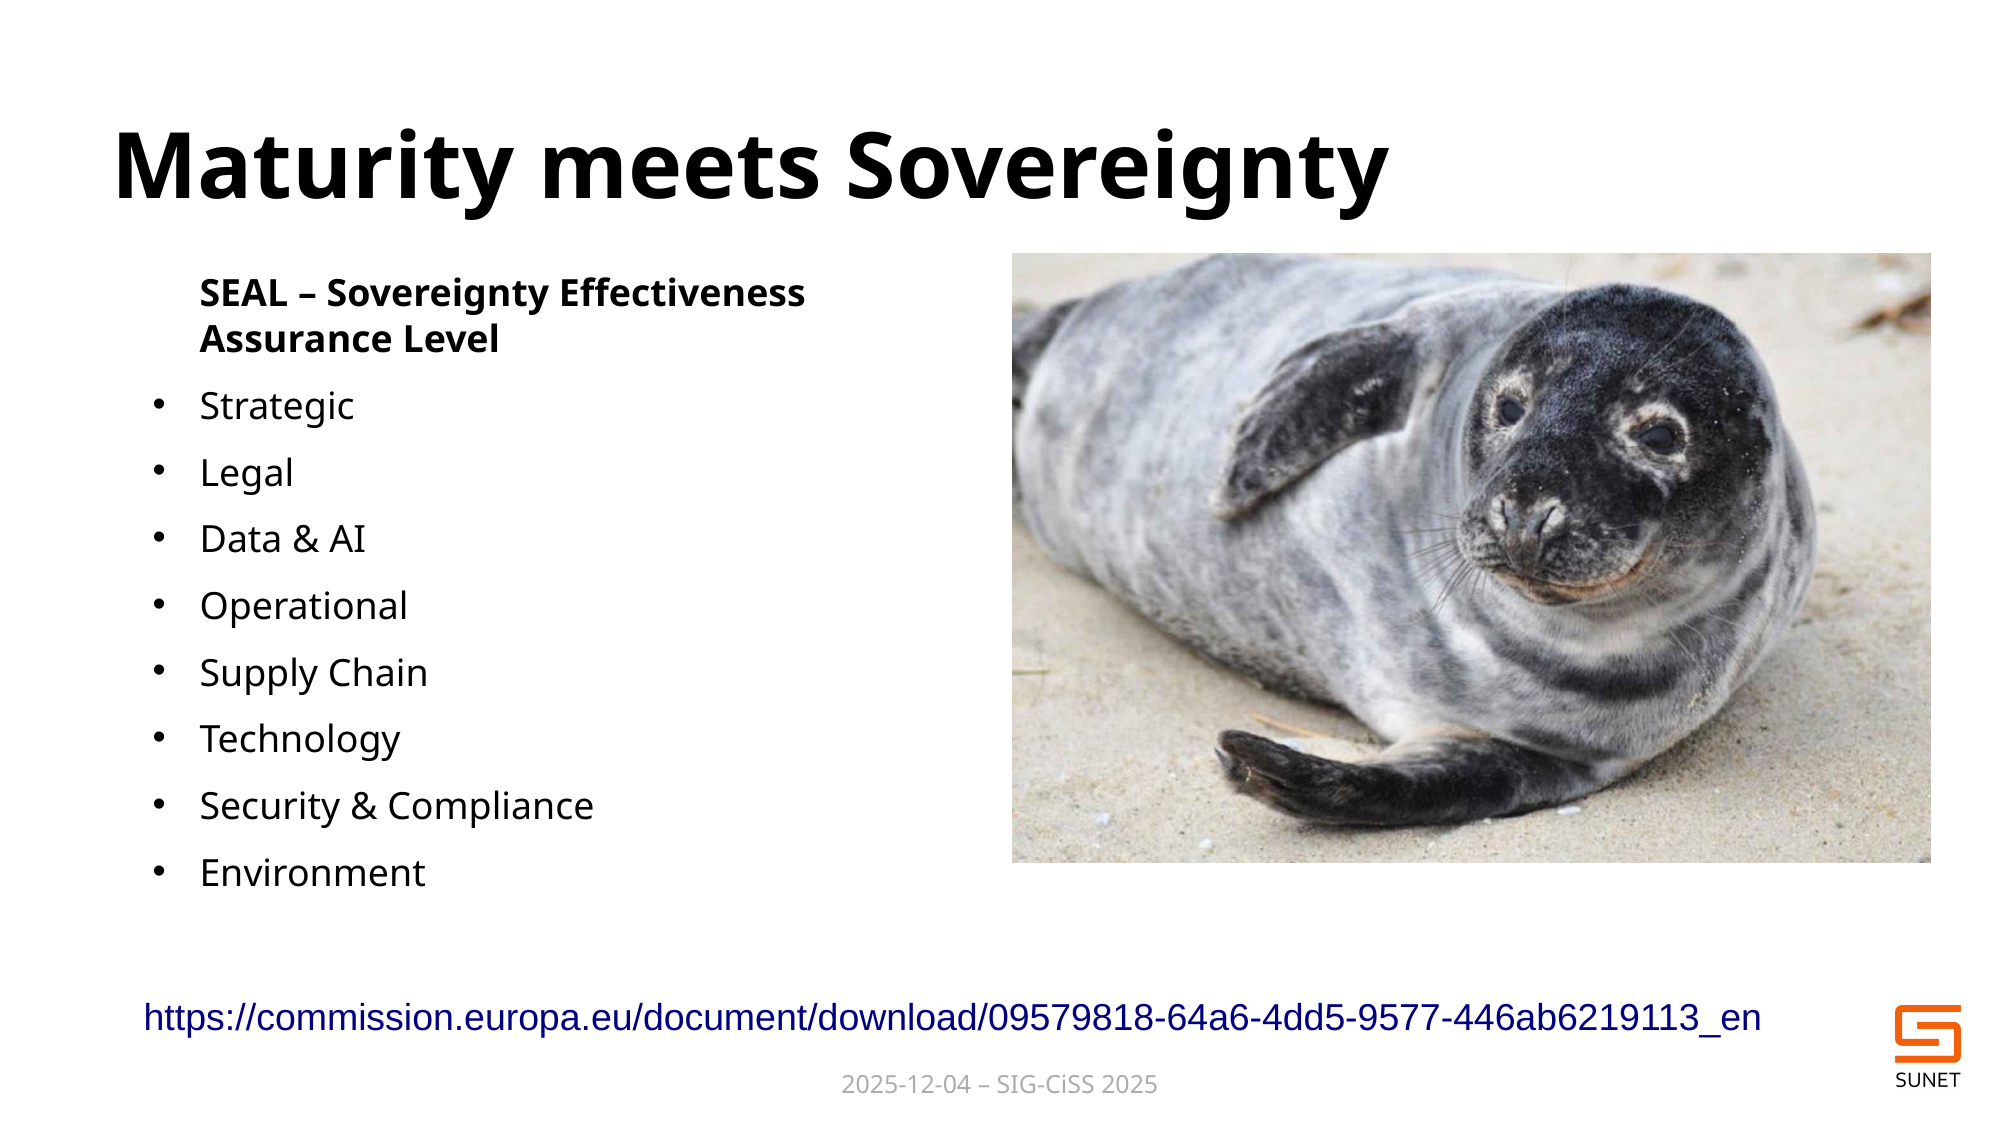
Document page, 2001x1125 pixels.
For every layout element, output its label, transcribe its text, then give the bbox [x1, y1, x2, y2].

picture [1895, 1005, 1961, 1092]
list SEAL – Sovereignty Effectiveness Assurance Level Strategic Legal Data & AI Operational Supply Chain Technology Security & Compliance Environment [137, 262, 1013, 930]
text_box https://commission.europa.eu/document/download/09579818-64a6-4dd5-9577-446ab6219113_en [129, 989, 1783, 1047]
picture [1012, 253, 1931, 863]
text_box Maturity meets Sovereignty [96, 59, 1909, 278]
text_box 2025-12-04 – SIG-CiSS 2025 [500, 1061, 1500, 1106]
